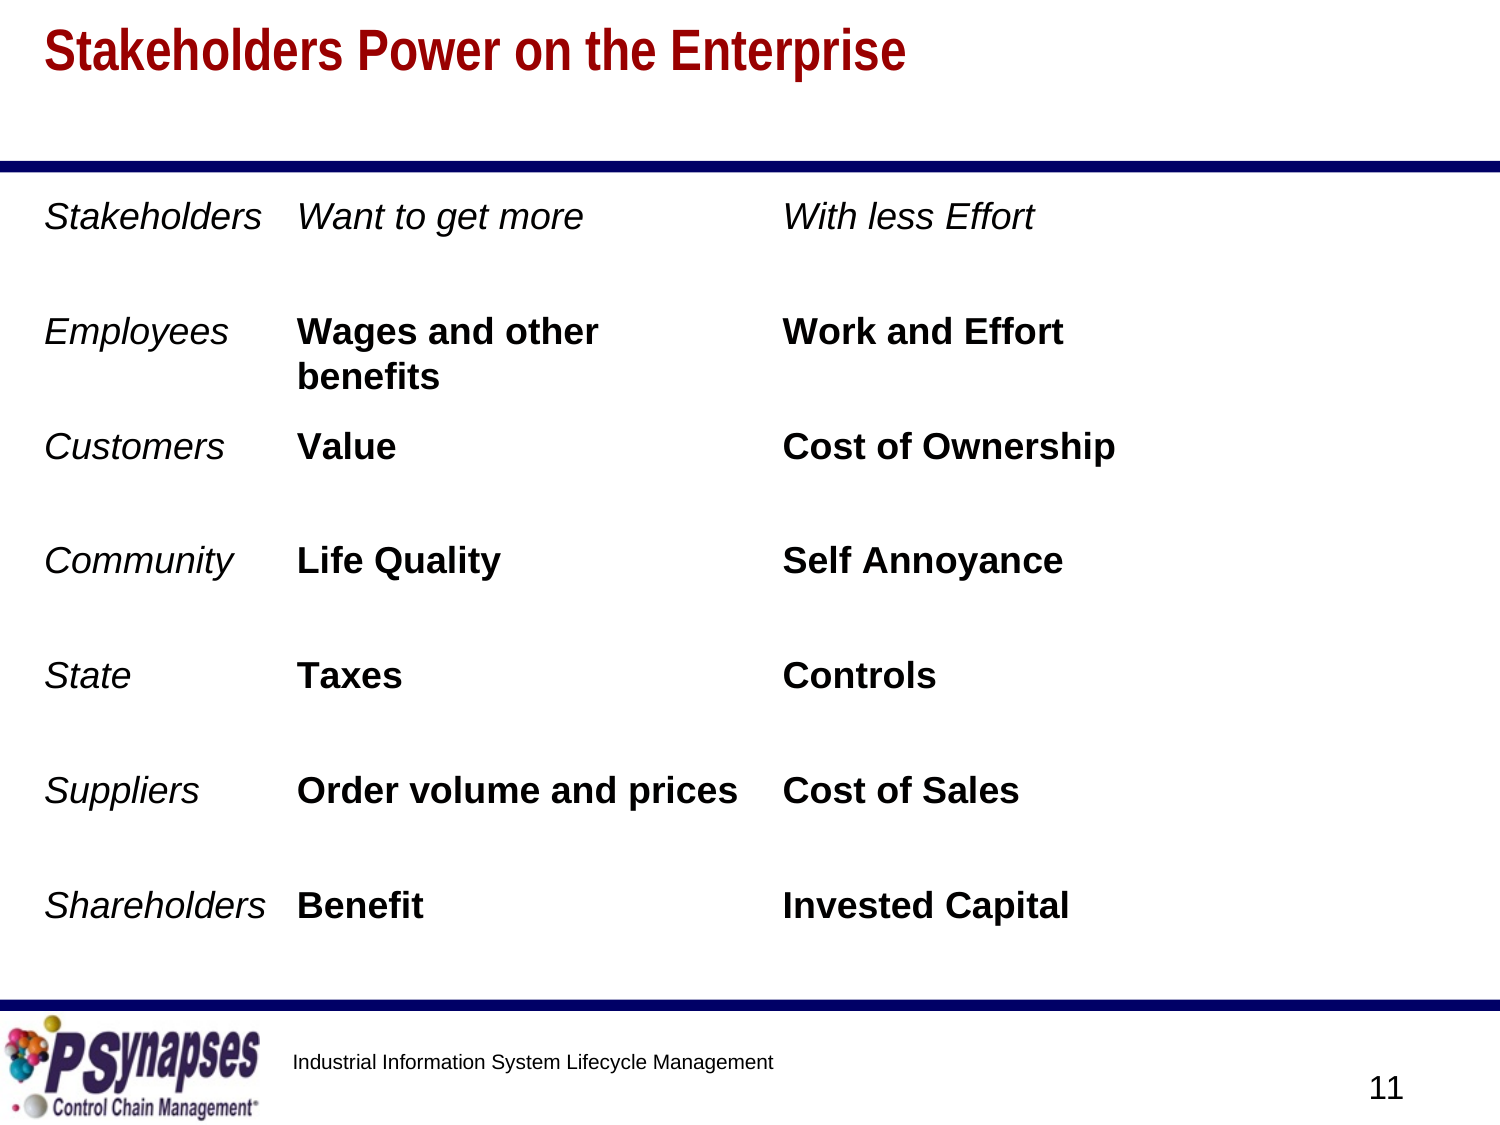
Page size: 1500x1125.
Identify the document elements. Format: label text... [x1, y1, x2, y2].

table_cell Customers [29, 414, 282, 529]
title Stakeholders Power on the Enterprise [29, 12, 1471, 138]
table_cell Benefit [282, 873, 768, 988]
table_cell Cost of Ownership [768, 414, 1453, 529]
table_cell Value [282, 414, 768, 529]
table_cell Wages and other benefits [282, 299, 768, 414]
picture [0, 1011, 260, 1125]
table_cell Cost of Sales [768, 758, 1453, 873]
table_cell Community [29, 529, 282, 643]
table_cell Invested Capital [768, 873, 1453, 988]
table_header With less Effort [768, 185, 1453, 299]
table_header Want to get more [282, 185, 768, 299]
table_cell Controls [768, 643, 1453, 758]
table_cell Shareholders [29, 873, 282, 988]
table_cell Taxes [282, 643, 768, 758]
table_header Stakeholders [29, 185, 282, 299]
table_cell Employees [29, 299, 282, 414]
table_cell Order volume and prices [282, 758, 768, 873]
table_cell State [29, 643, 282, 758]
table_cell Suppliers [29, 758, 282, 873]
table_cell Life Quality [282, 529, 768, 643]
table_cell Self Annoyance [768, 529, 1453, 643]
table_cell Work and Effort [768, 299, 1453, 414]
